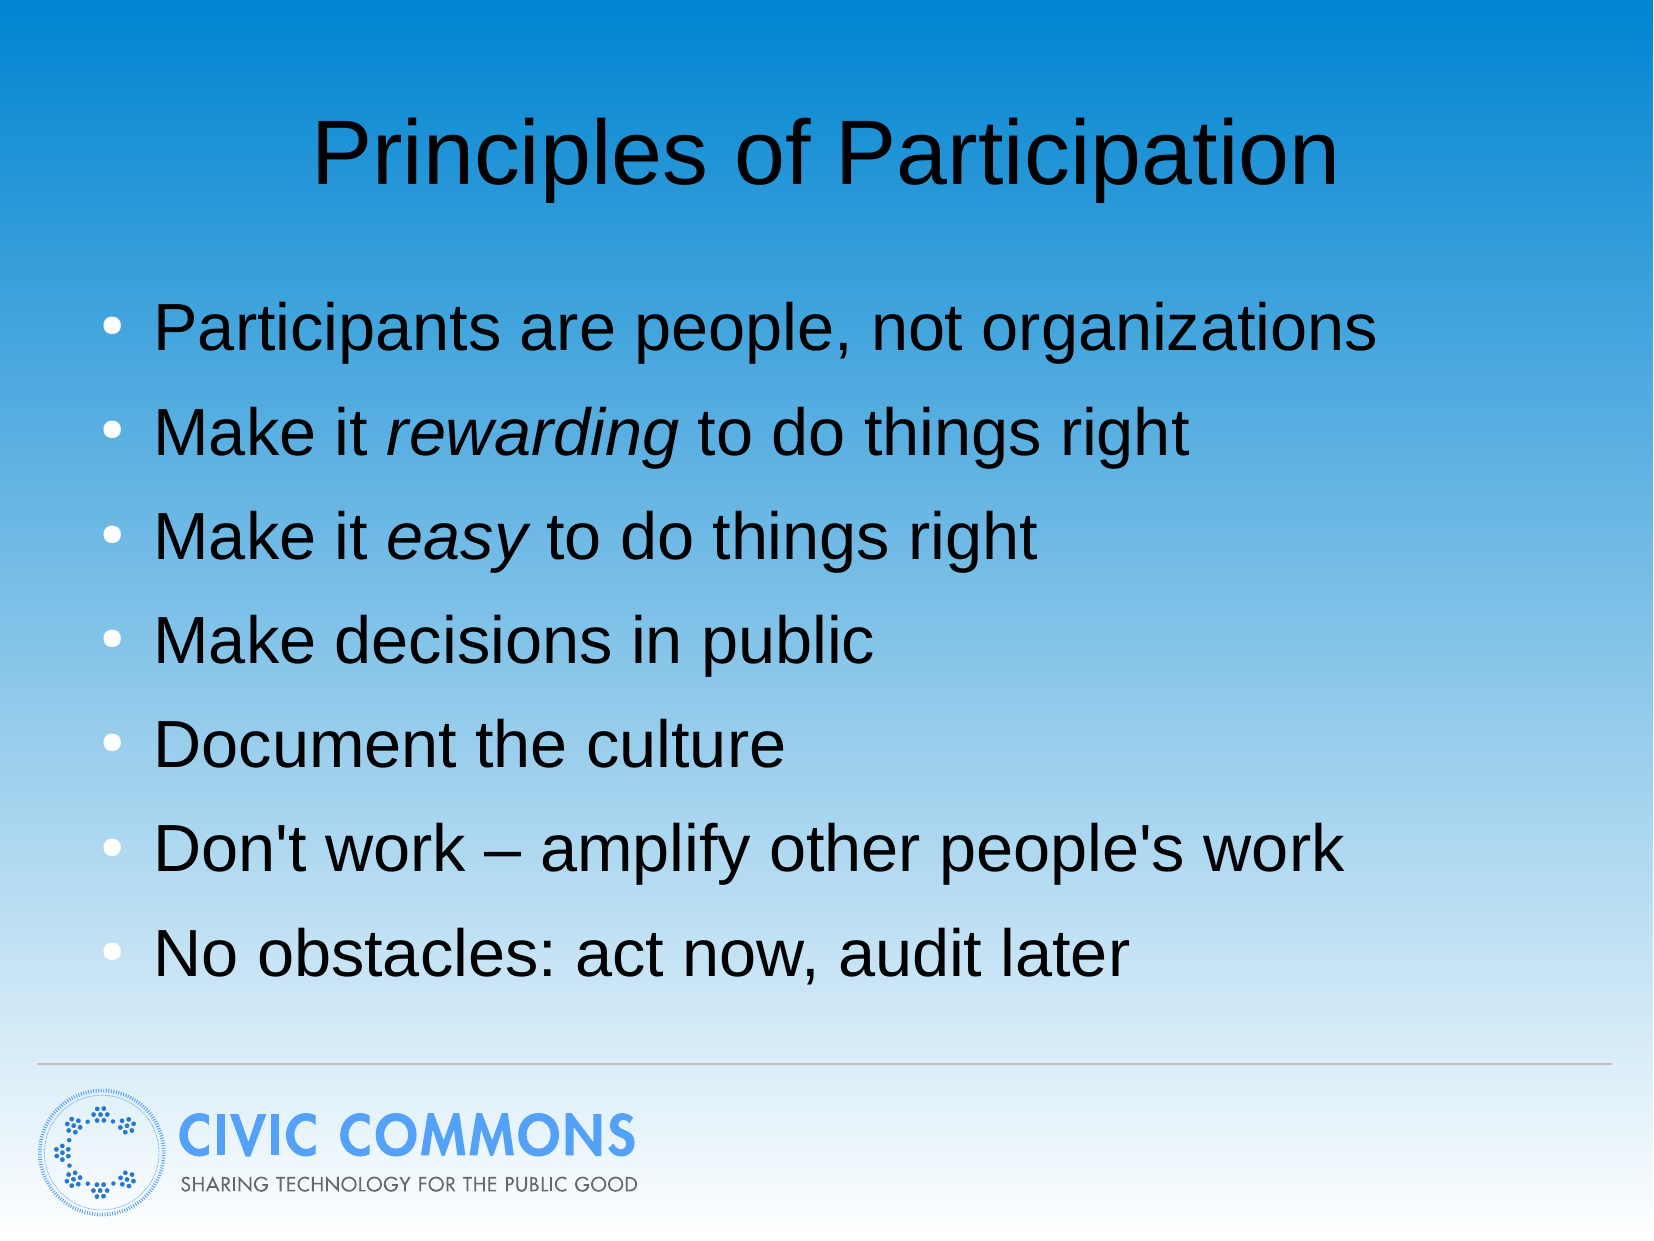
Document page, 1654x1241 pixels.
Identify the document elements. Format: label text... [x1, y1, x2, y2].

picture [0, 1056, 689, 1241]
list Participants are people, not organizations Make it rewarding to do things right Make it easy to do things right Make decisions in public Document the culture Don't work – amplify other people's work No obstacles: act now, audit later [82, 290, 1571, 1095]
title Principles of Participation [82, 49, 1571, 257]
